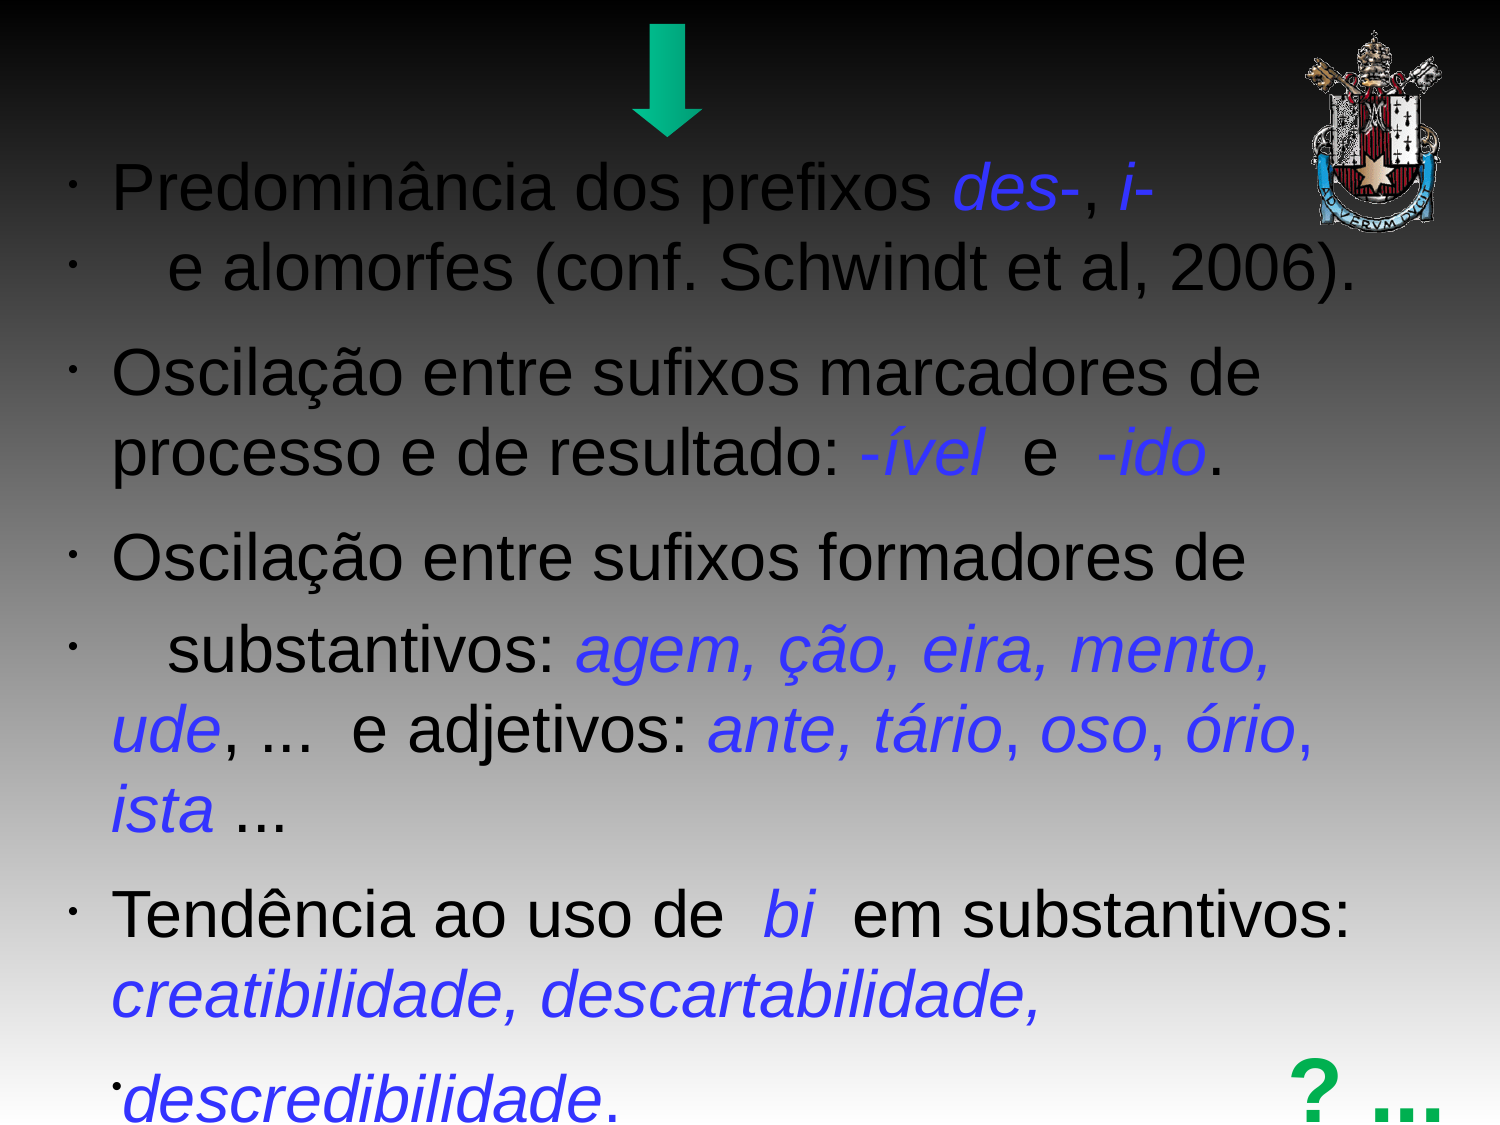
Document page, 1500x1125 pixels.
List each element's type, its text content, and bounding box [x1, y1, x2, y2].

chart [1305, 30, 1442, 233]
list Predominância dos prefixos des-, i- e alomorfes (conf. Schwindt et al, 2006). Oscilação entre sufixos marcadores de processo e de resultado: -ível e -ido. Oscilação entre sufixos formadores de substantivos: agem, ção, eira, mento, ude, ... e adjetivos: ante, tário, oso, ório, ista ... Tendência ao uso de bi em substantivos: creatibilidade, descartabilidade, descredibilidade. ? ... [53, 19, 1500, 1125]
